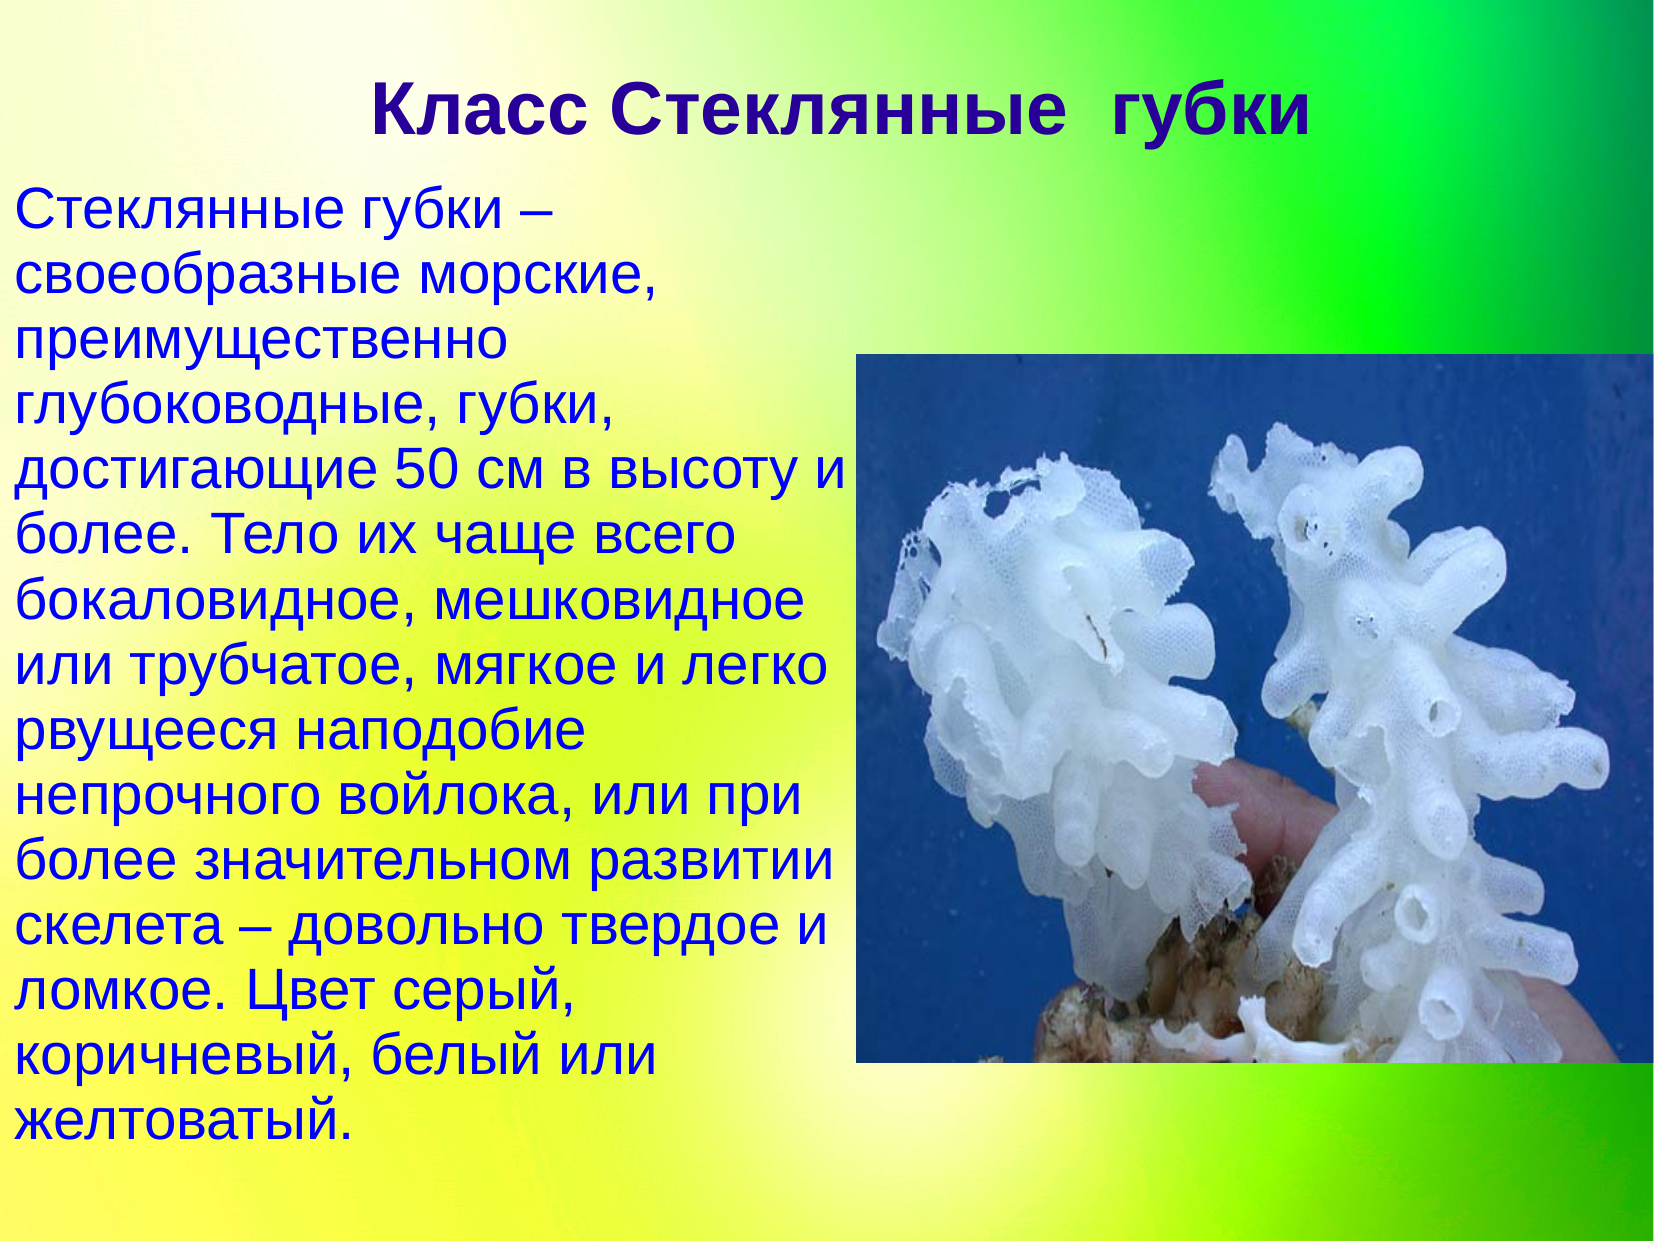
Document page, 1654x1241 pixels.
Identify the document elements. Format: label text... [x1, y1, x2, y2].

text_box Класс Стеклянные губки [295, 59, 1389, 161]
text_box Стеклянные губки – своеобразные морские, преимущественно глубоководные, губки, достигающие 50 см в высоту и более. Тело их чаще всего бокаловидное, мешковидное или трубчатое, мягкое и легко рвущееся наподобие непрочного войлока, или при более значительном развитии скелета – довольно твердое и ломкое. Цвет серый, коричневый, белый или желтоватый. [0, 168, 916, 1241]
picture [0, 0, 1654, 1241]
